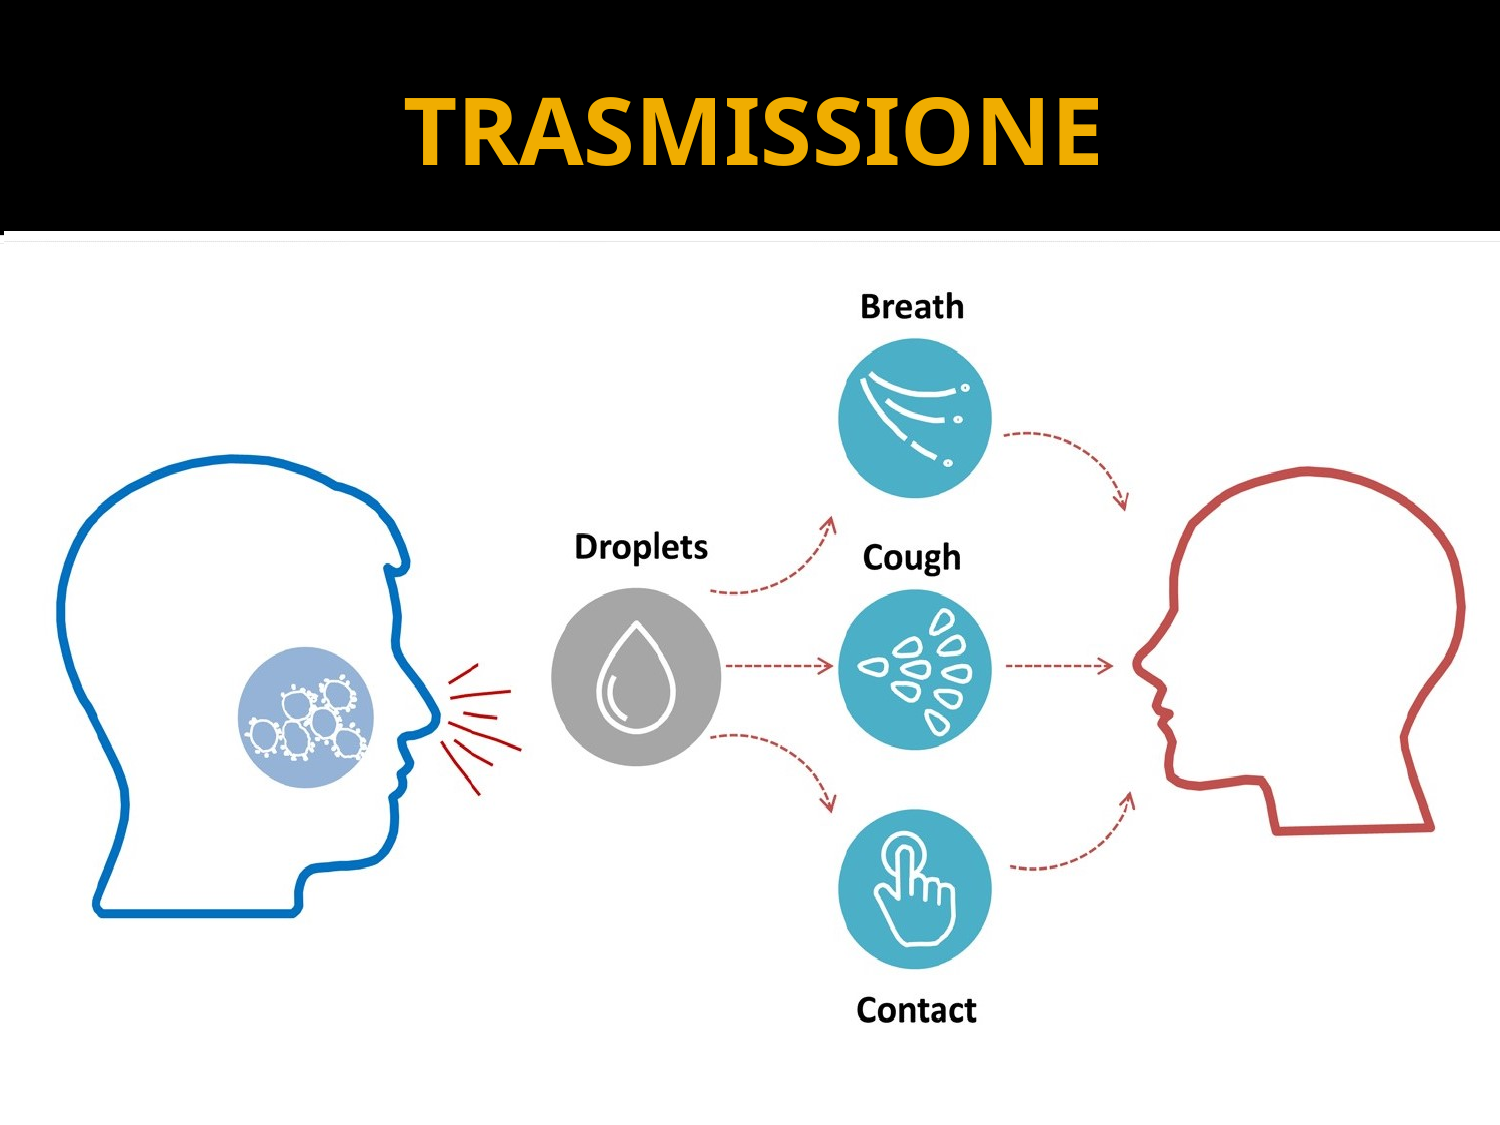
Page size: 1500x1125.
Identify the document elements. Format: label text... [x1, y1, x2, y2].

title TRASMISSIONE [75, 25, 1425, 231]
picture [4, 231, 1500, 1111]
